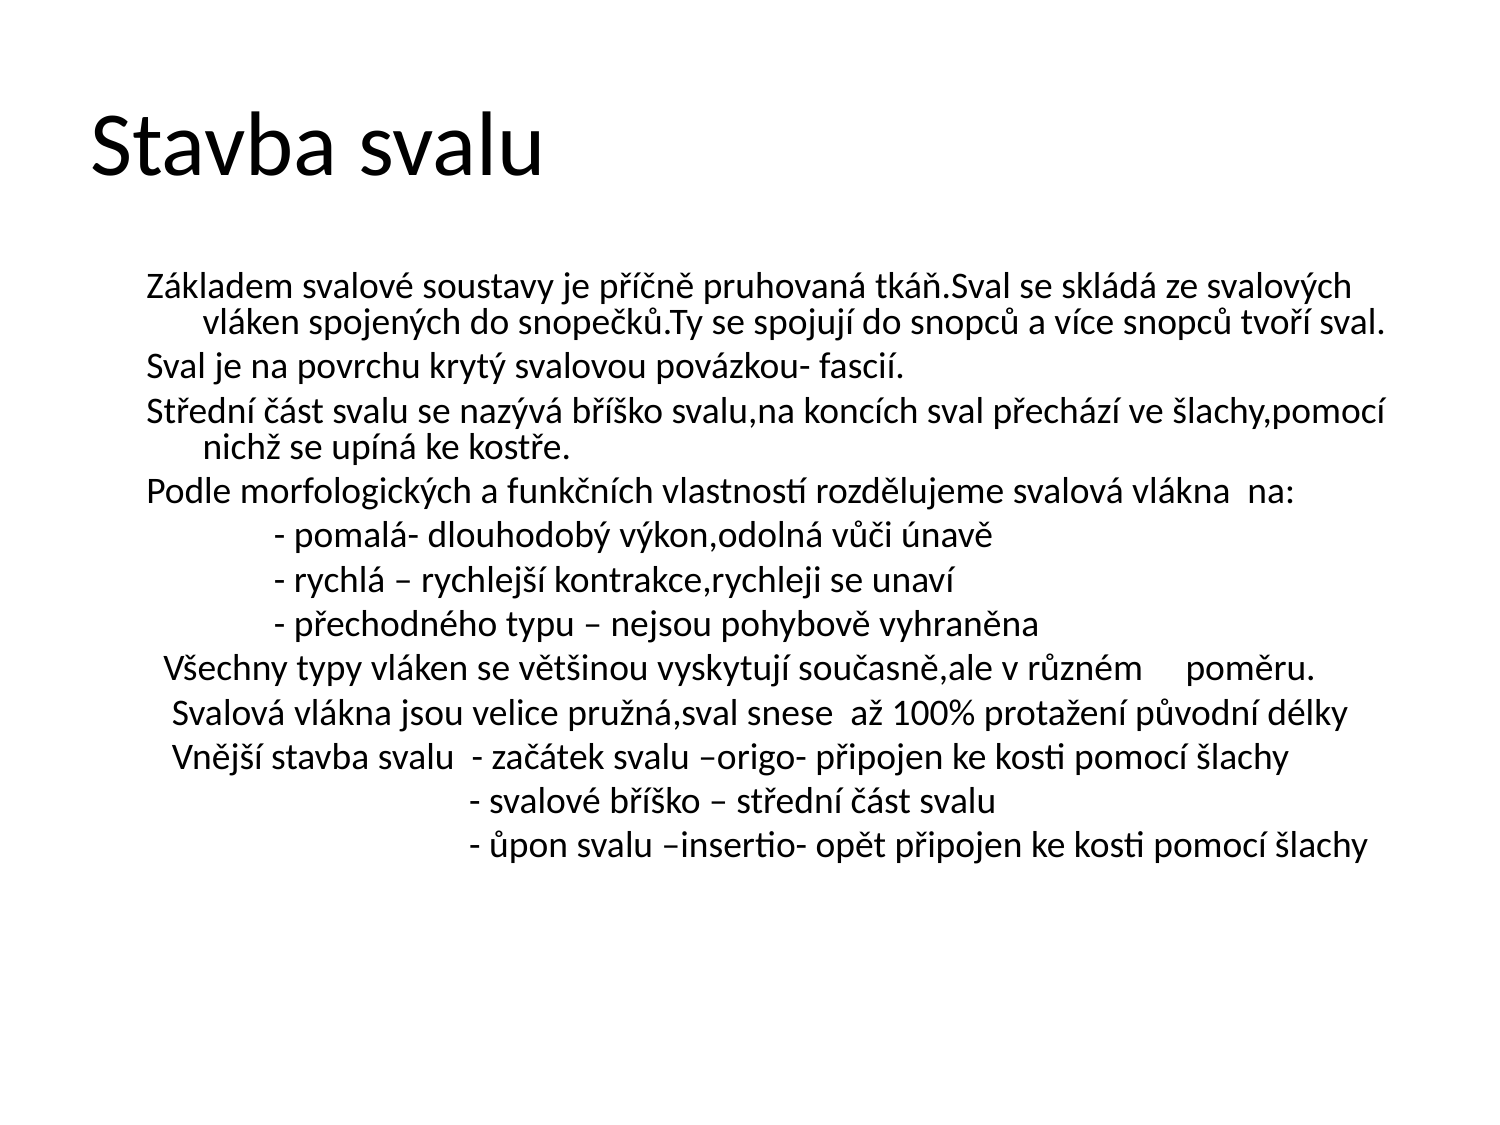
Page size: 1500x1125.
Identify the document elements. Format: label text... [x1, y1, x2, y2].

title Stavba svalu [75, 45, 1426, 233]
list Základem svalové soustavy je příčně pruhovaná tkáň.Sval se skládá ze svalových vláken spojených do snopečků.Ty se spojují do snopců a více snopců tvoří sval. Sval je na povrchu krytý svalovou povázkou- fascií. Střední část svalu se nazývá bříško svalu,na koncích sval přechází ve šlachy,pomocí nichž se upíná ke kostře. Podle morfologických a funkčních vlastností rozdělujeme svalová vlákna na: - pomalá- dlouhodobý výkon,odolná vůči únavě - rychlá – rychlejší kontrakce,rychleji se unaví - přechodného typu – nejsou pohybově vyhraněna Všechny typy vláken se většinou vyskytují současně,ale v různém poměru. Svalová vlákna jsou velice pružná,sval snese až 100% protažení původní délky Vnější stavba svalu - začátek svalu –origo- připojen ke kosti pomocí šlachy - svalové bříško – střední část svalu - ůpon svalu –insertio- opět připojen ke kosti pomocí šlachy [75, 262, 1426, 1005]
